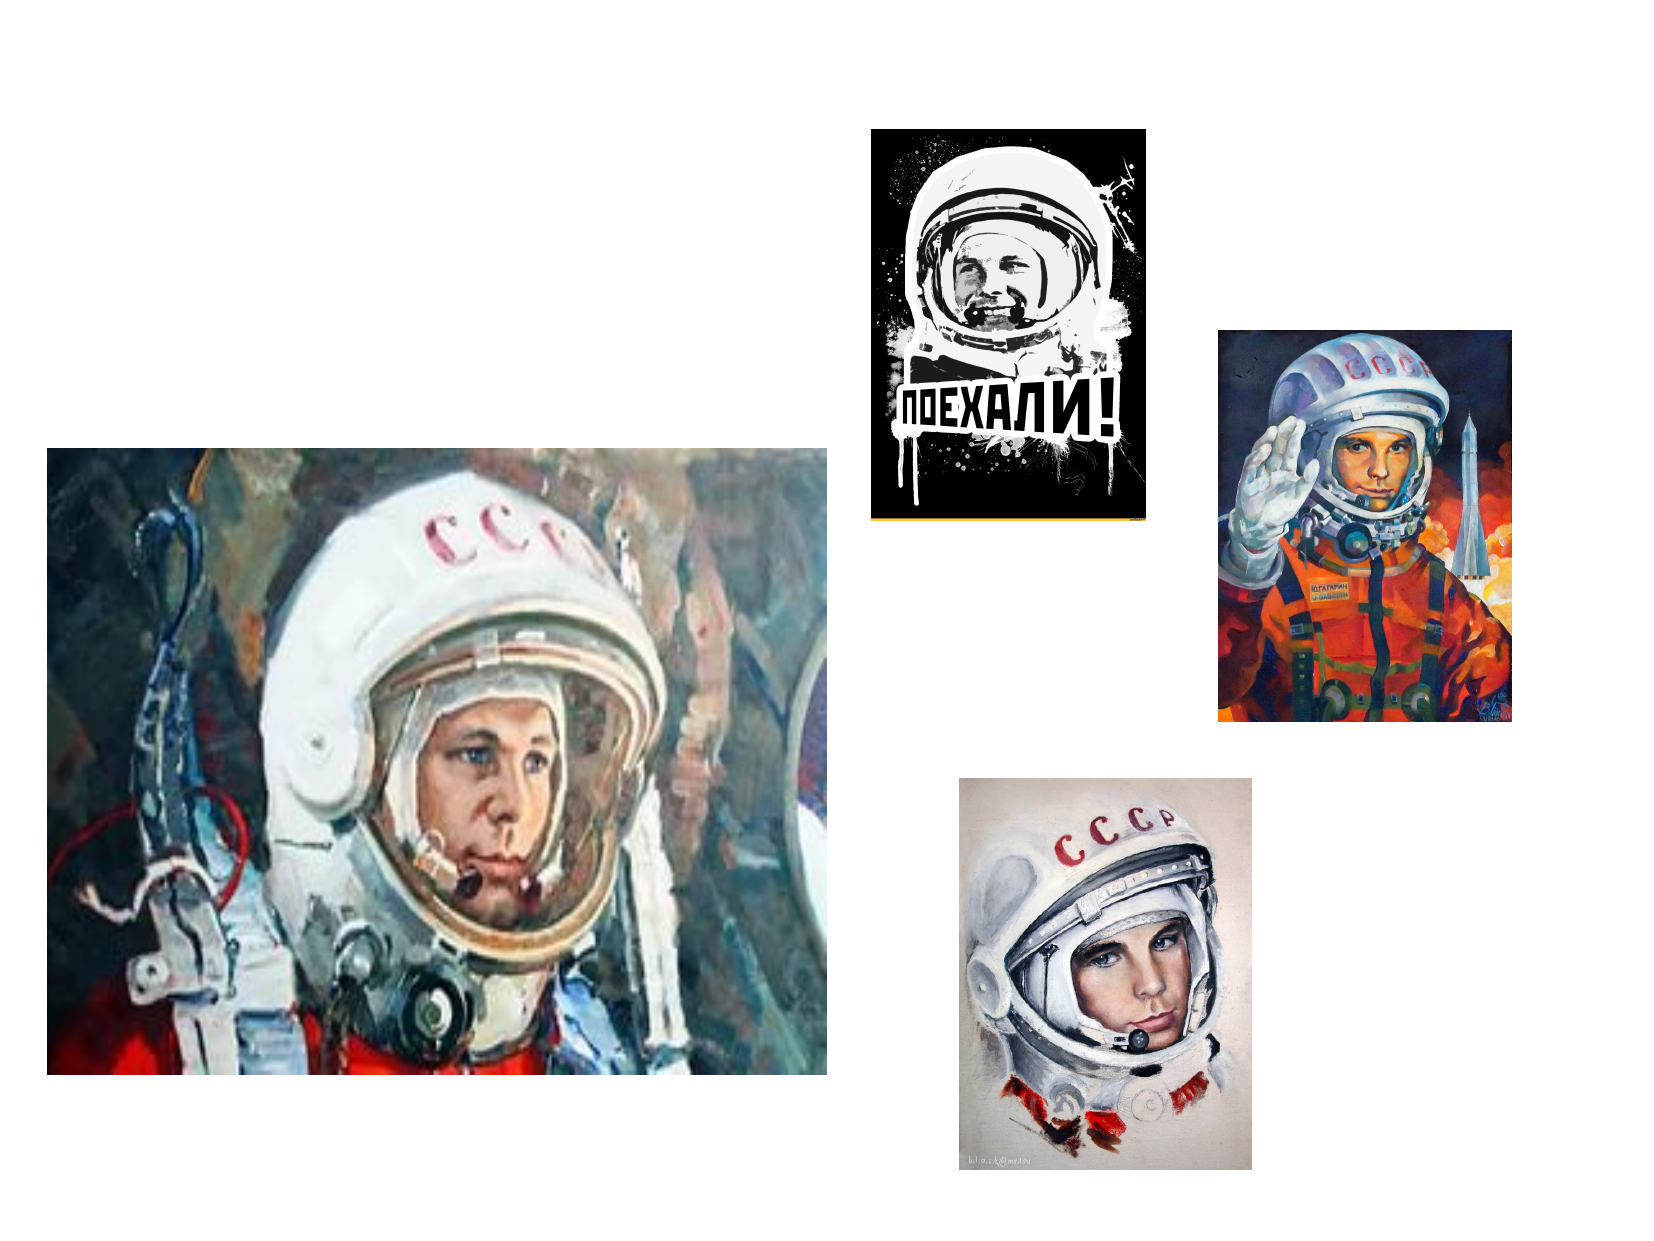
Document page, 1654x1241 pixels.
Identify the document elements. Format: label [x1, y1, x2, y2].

picture [959, 778, 1252, 1170]
picture [47, 448, 827, 1075]
picture [1218, 330, 1512, 722]
picture [871, 129, 1146, 521]
